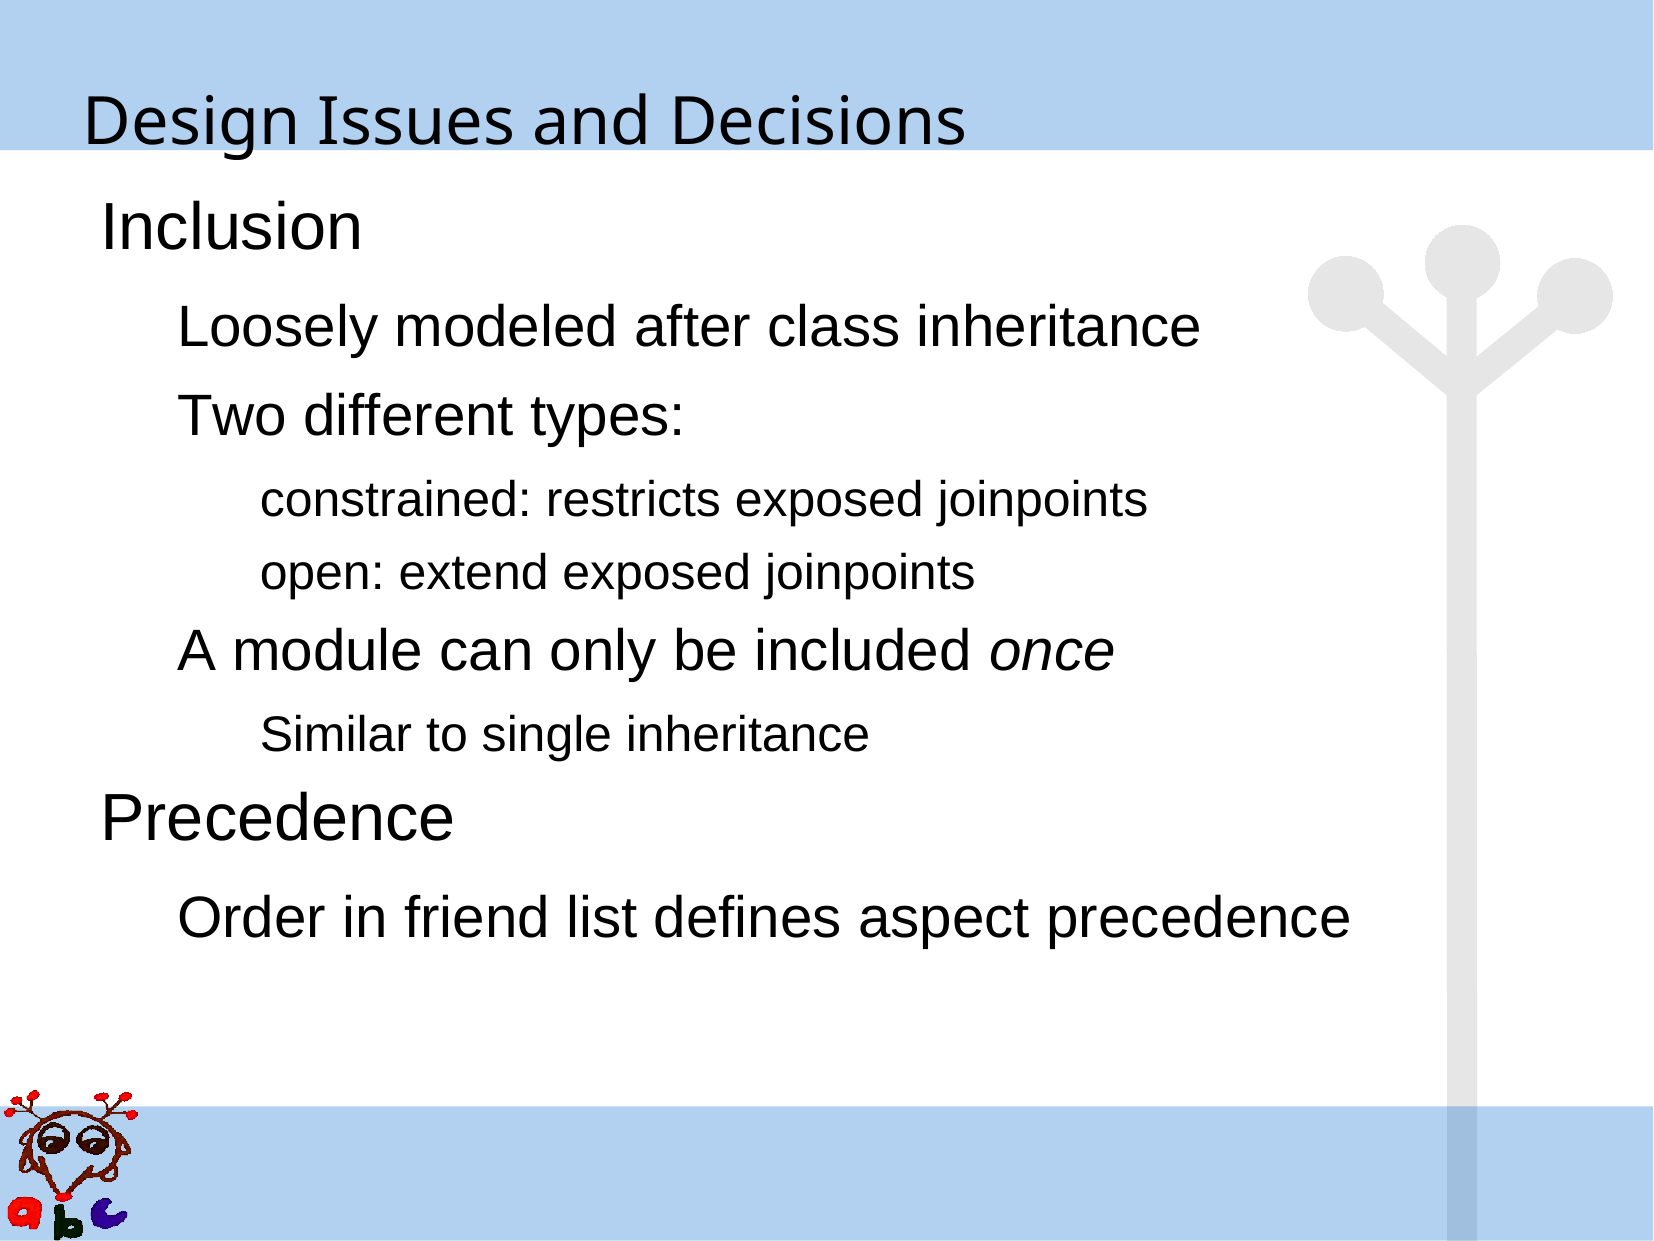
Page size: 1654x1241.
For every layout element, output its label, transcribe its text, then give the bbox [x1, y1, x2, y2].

title Design Issues and Decisions [82, 49, 1576, 188]
list Inclusion Loosely modeled after class inheritance Two different types: constrained: restricts exposed joinpoints open: extend exposed joinpoints A module can only be included once Similar to single inheritance Precedence Order in friend list defines aspect precedence [82, 189, 1571, 1053]
picture [0, 1088, 139, 1241]
